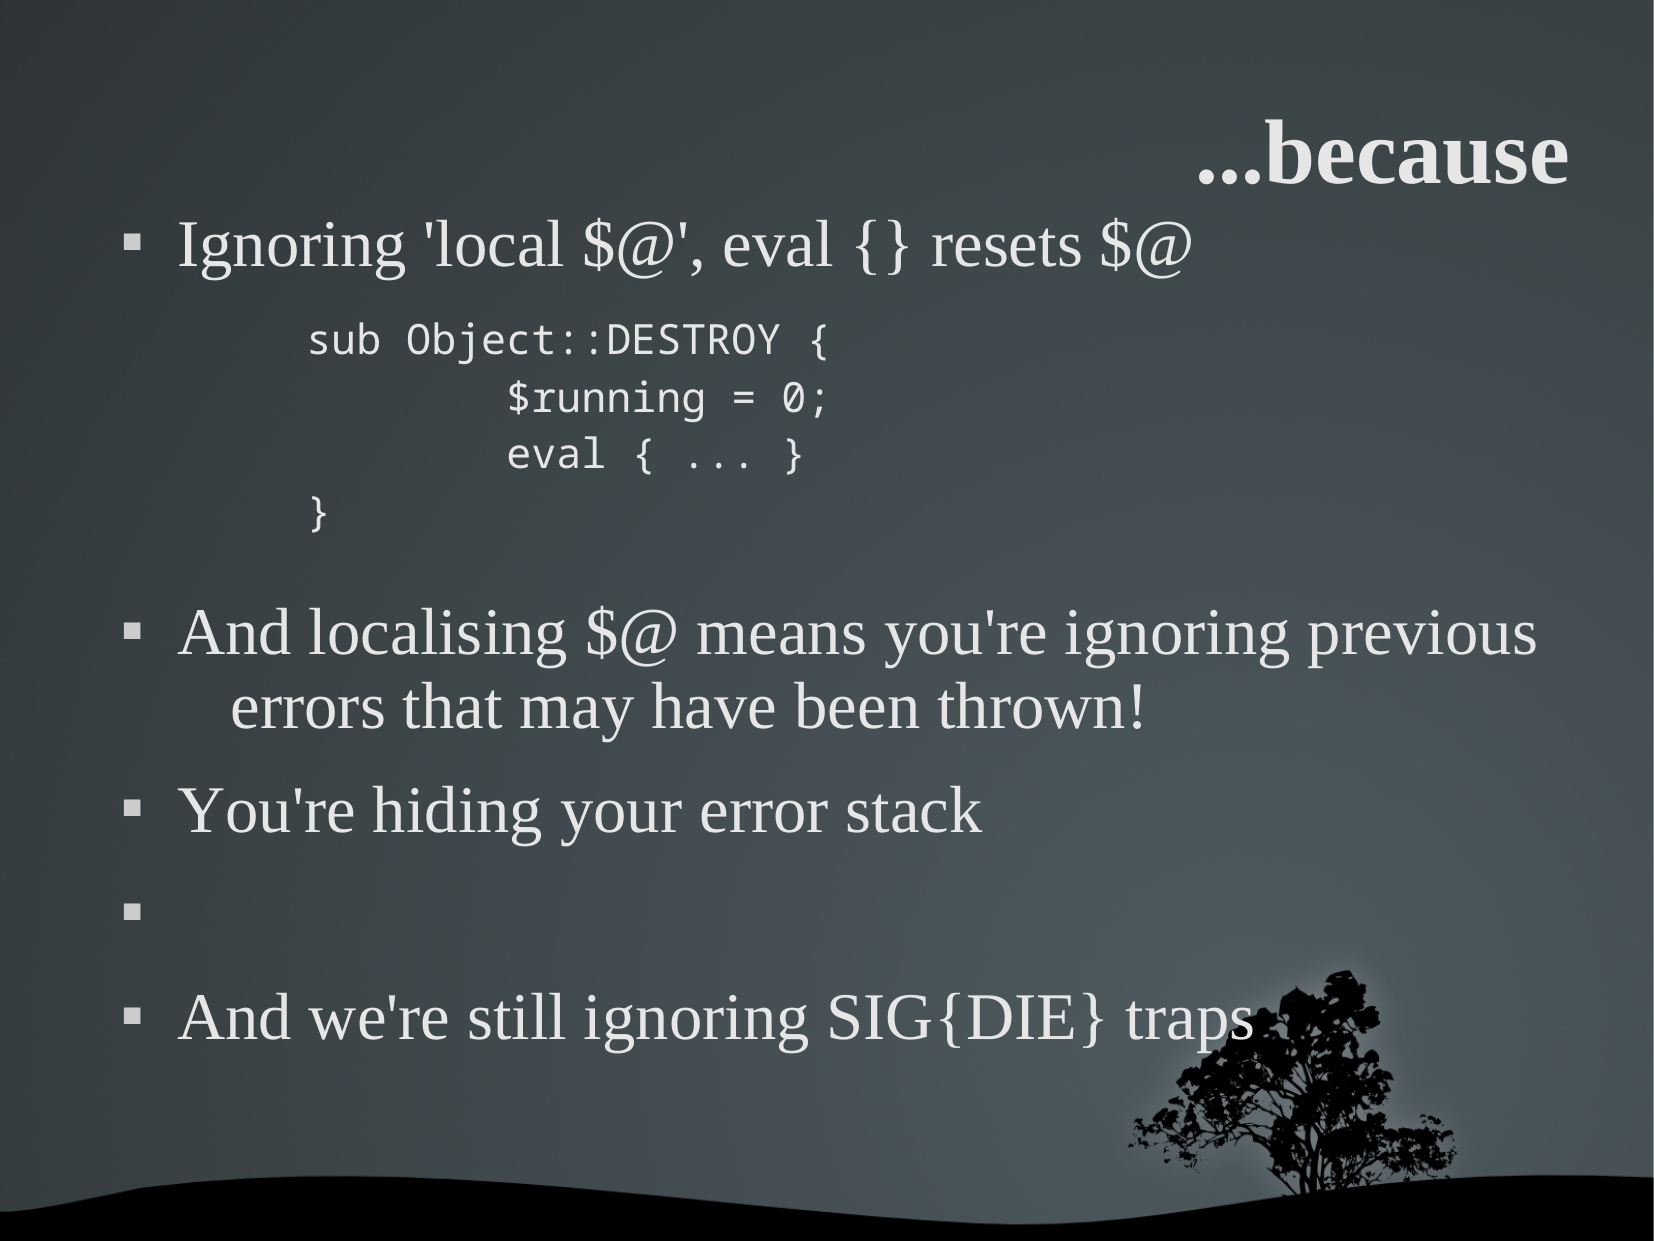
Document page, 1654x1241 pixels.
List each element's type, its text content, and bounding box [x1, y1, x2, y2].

picture [0, 0, 1654, 1241]
list Ignoring 'local $@', eval {} resets $@ sub Object::DESTROY { $running = 0; eval { ... } } And localising $@ means you're ignoring previous errors that may have been thrown! You're hiding your error stack And we're still ignoring SIG{DIE} traps [88, 206, 1577, 1019]
title ...because [82, 56, 1571, 250]
